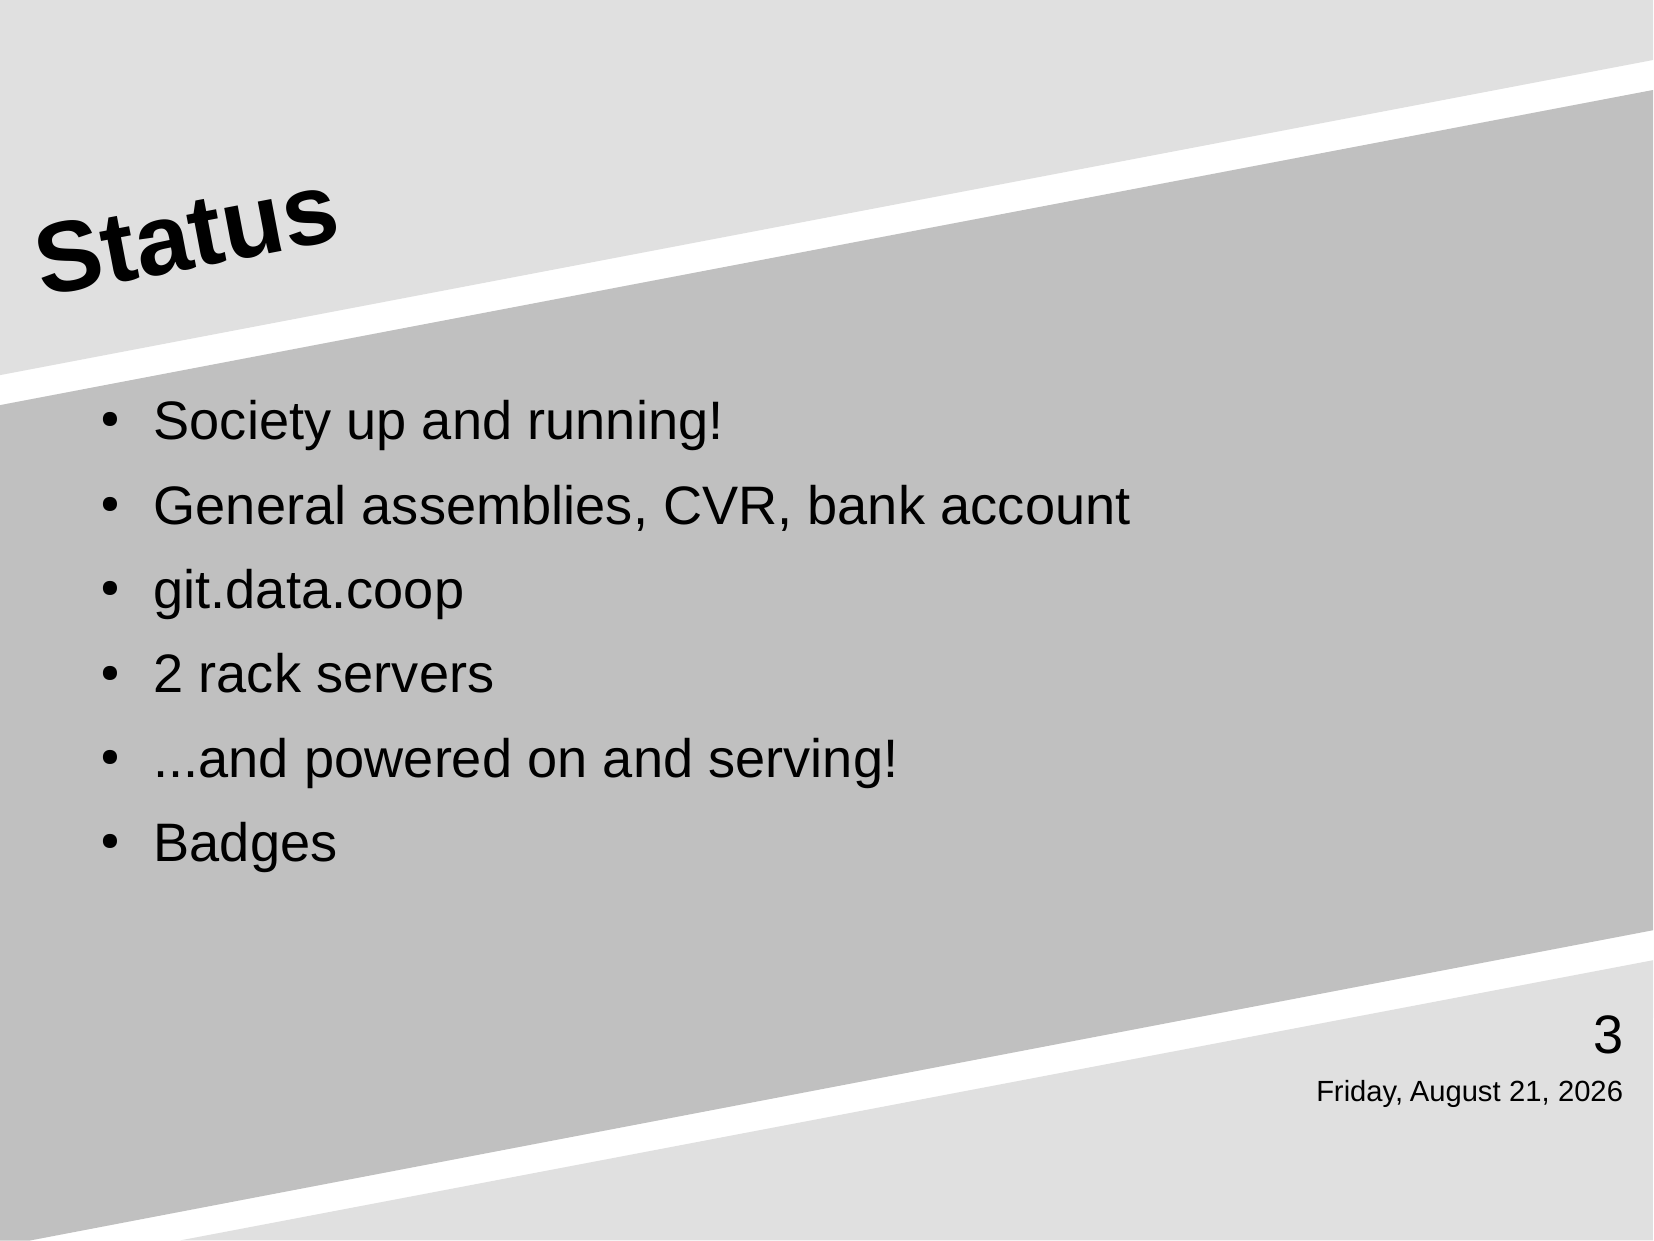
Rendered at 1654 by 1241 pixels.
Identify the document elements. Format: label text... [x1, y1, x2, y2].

list Society up and running! General assemblies, CVR, bank account git.data.coop 2 rack servers ...and powered on and serving! Badges [82, 390, 1538, 1036]
title Status [17, 0, 1518, 365]
